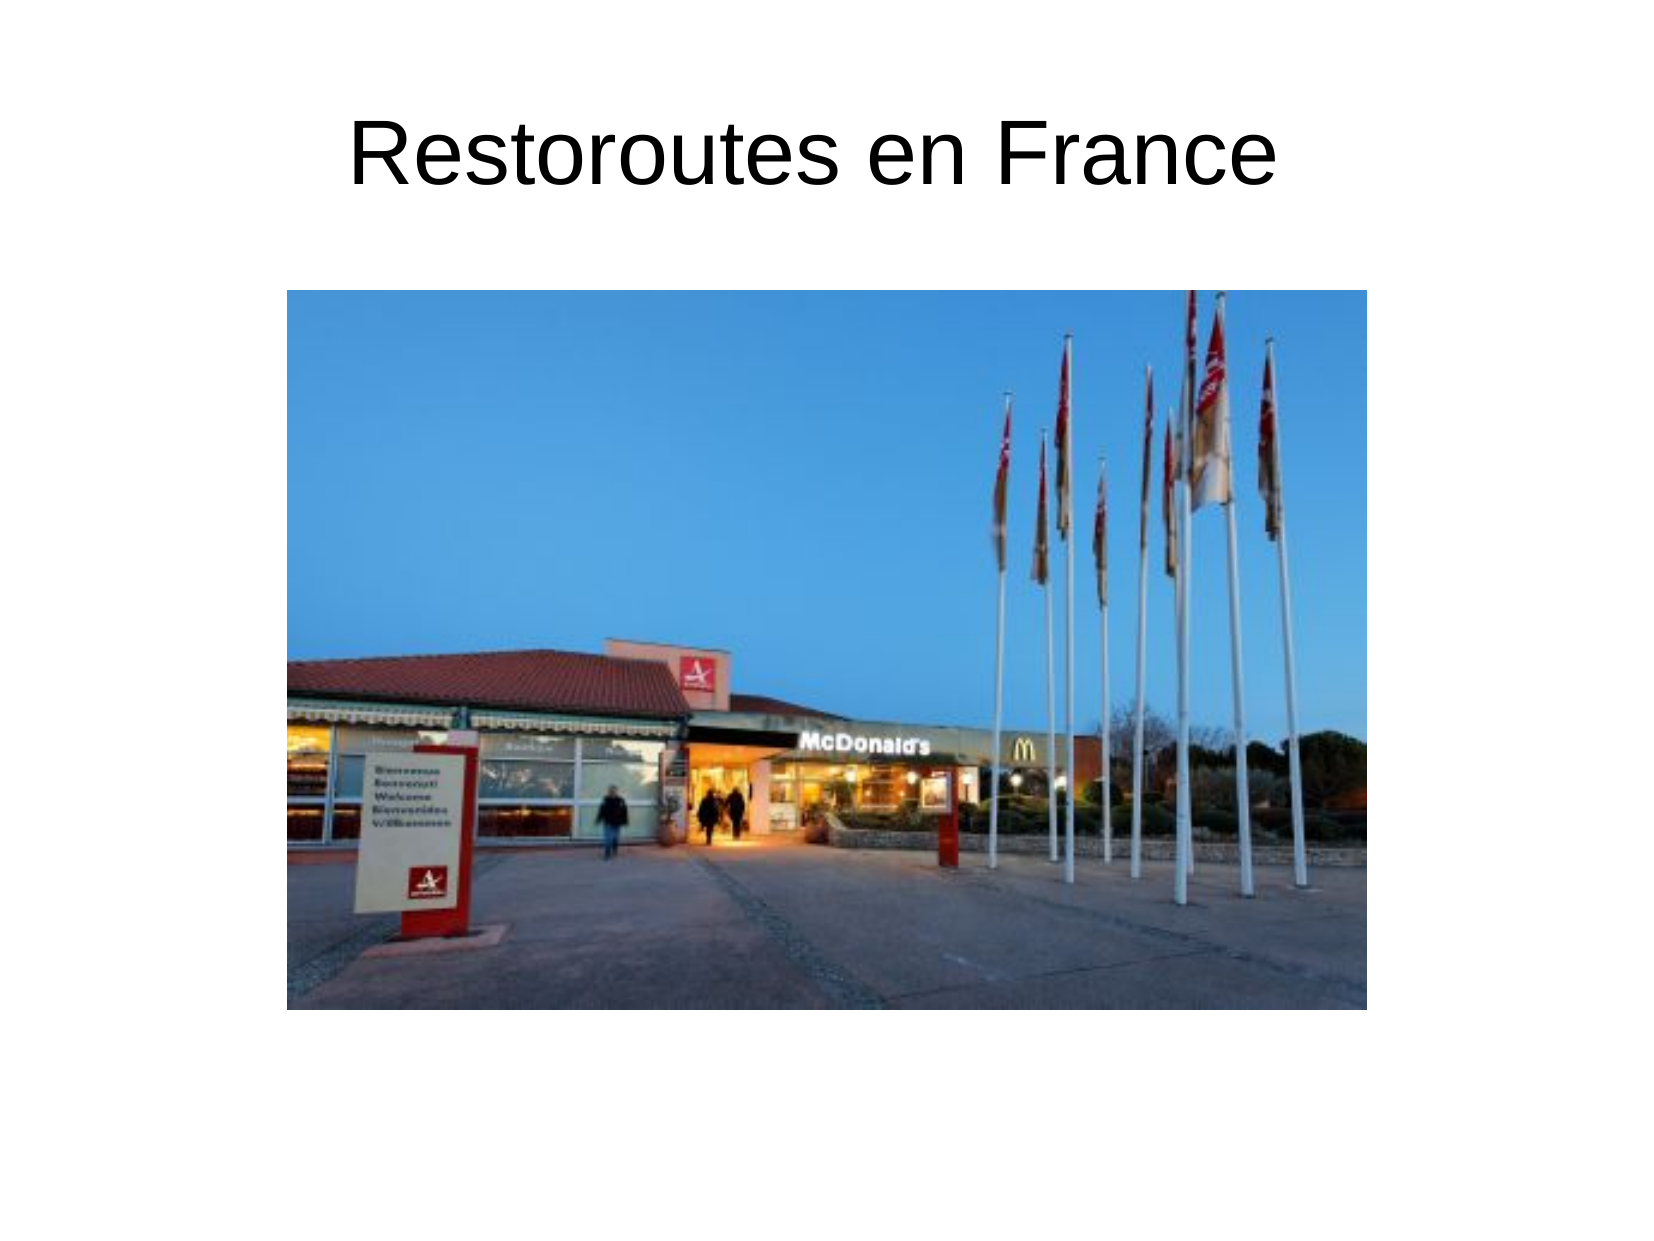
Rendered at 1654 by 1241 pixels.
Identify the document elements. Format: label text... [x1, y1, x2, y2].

title Restoroutes en France [82, 49, 1571, 257]
picture [287, 290, 1367, 1010]
